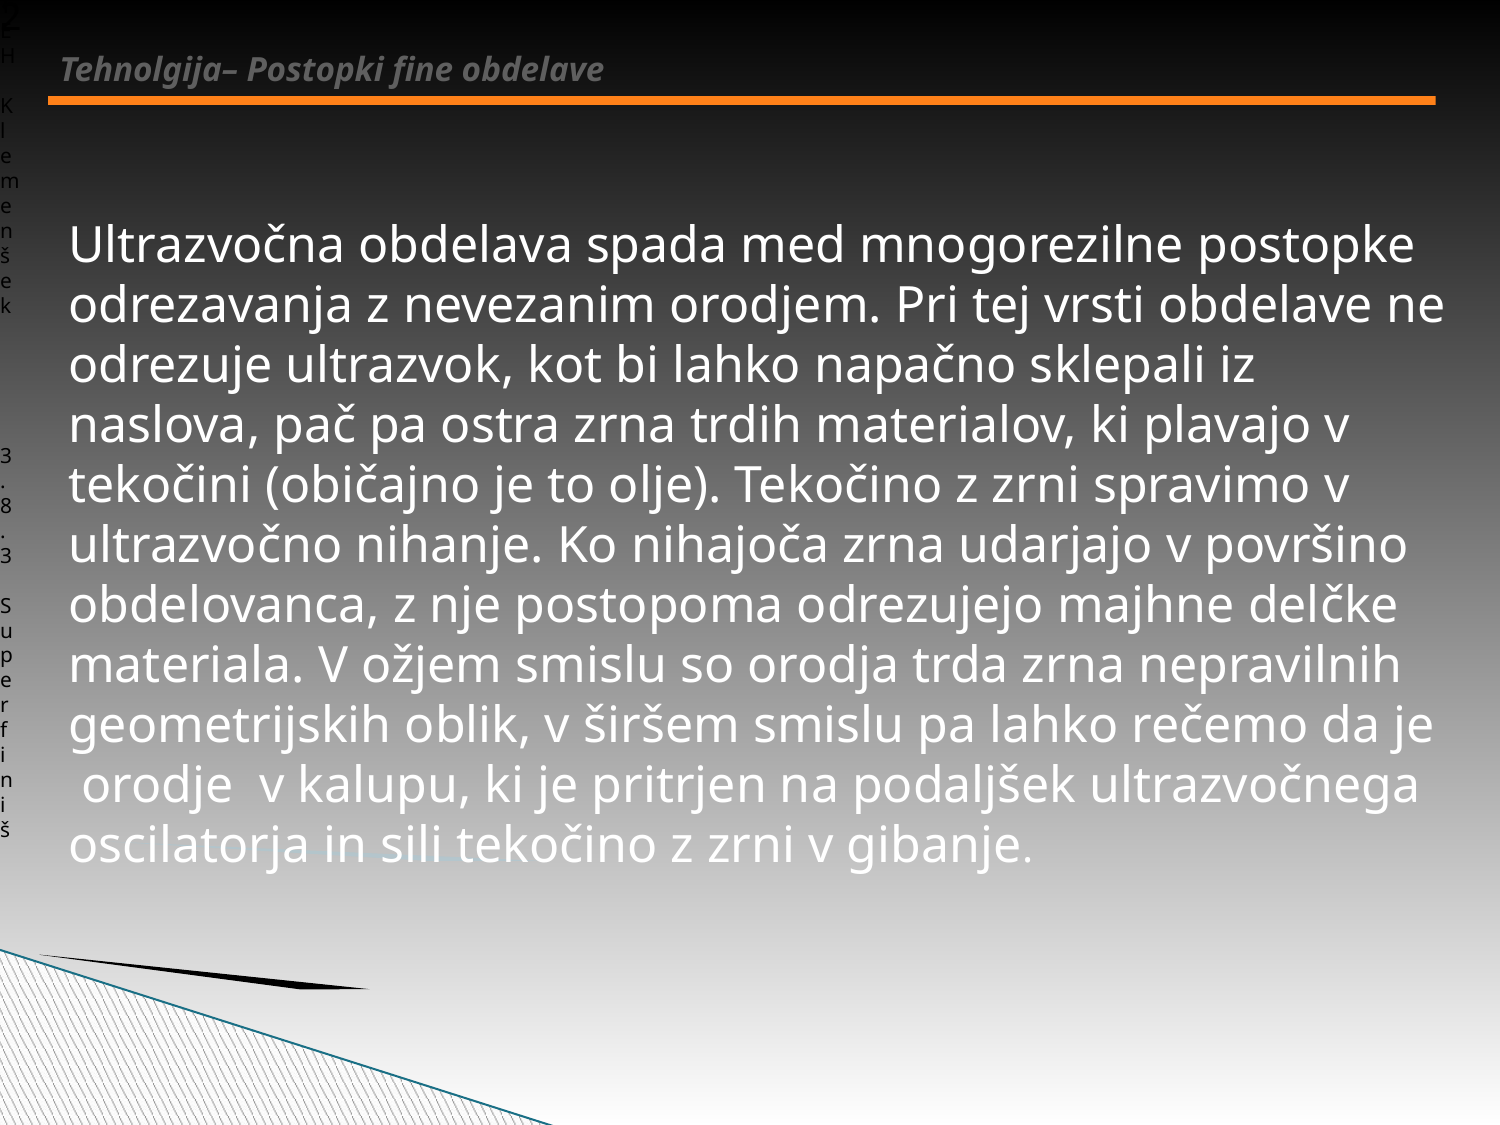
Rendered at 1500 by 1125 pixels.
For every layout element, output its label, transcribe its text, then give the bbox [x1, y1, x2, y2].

picture [0, 952, 543, 1125]
text_box Ultrazvočna obdelava spada med mnogorezilne postopke odrezavanja z nevezanim orodjem. Pri tej vrsti obdelave ne odrezuje ultrazvok, kot bi lahko napačno sklepali iz naslova, pač pa ostra zrna trdih materialov, ki plavajo v tekočini (običajno je to olje). Tekočino z zrni spravimo v ultrazvočno nihanje. Ko nihajoča zrna udarjajo v površino obdelovanca, z nje postopoma odrezujejo majhne delčke materiala. V ožjem smislu so orodja trda zrna nepravilnih geometrijskih oblik, v širšem smislu pa lahko rečemo da je orodje v kalupu, ki je pritrjen na podaljšek ultrazvočnega oscilatorja in sili tekočino z zrni v gibanje. [53, 204, 1463, 880]
